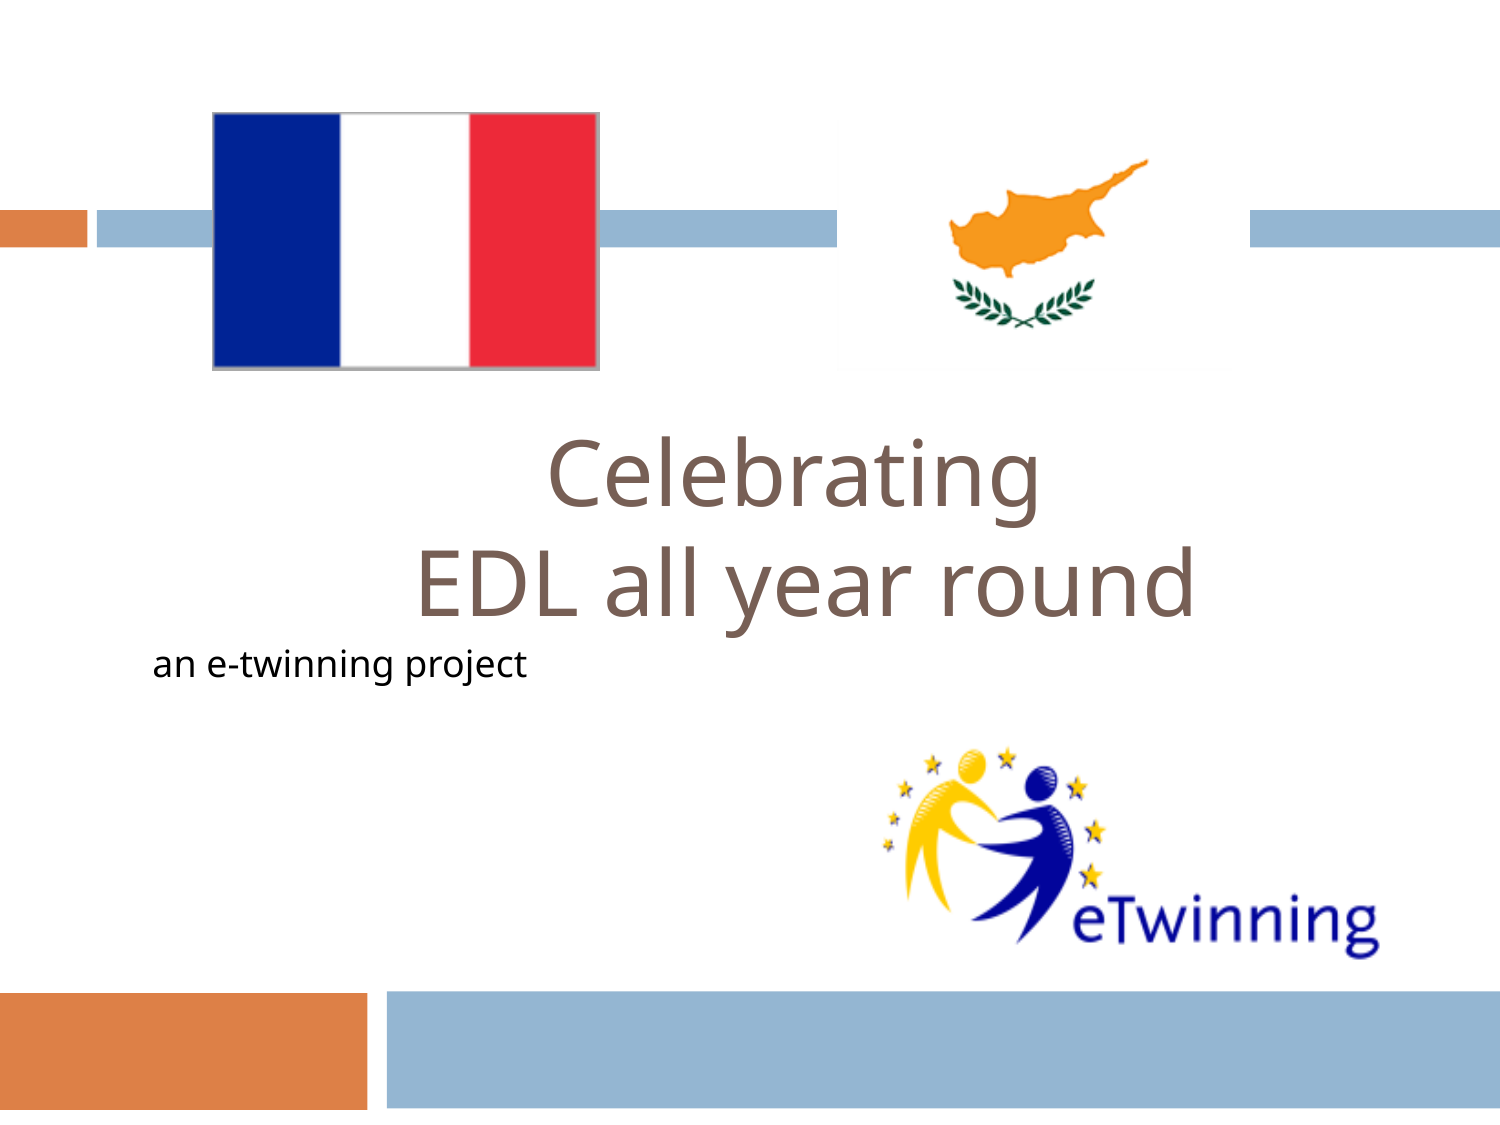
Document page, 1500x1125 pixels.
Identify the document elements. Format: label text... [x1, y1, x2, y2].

title Celebrating EDL all year round [162, 399, 1451, 700]
text_box an e-twinning project [137, 624, 1426, 913]
picture [837, 111, 1250, 371]
picture [212, 112, 600, 371]
picture [862, 724, 1400, 975]
